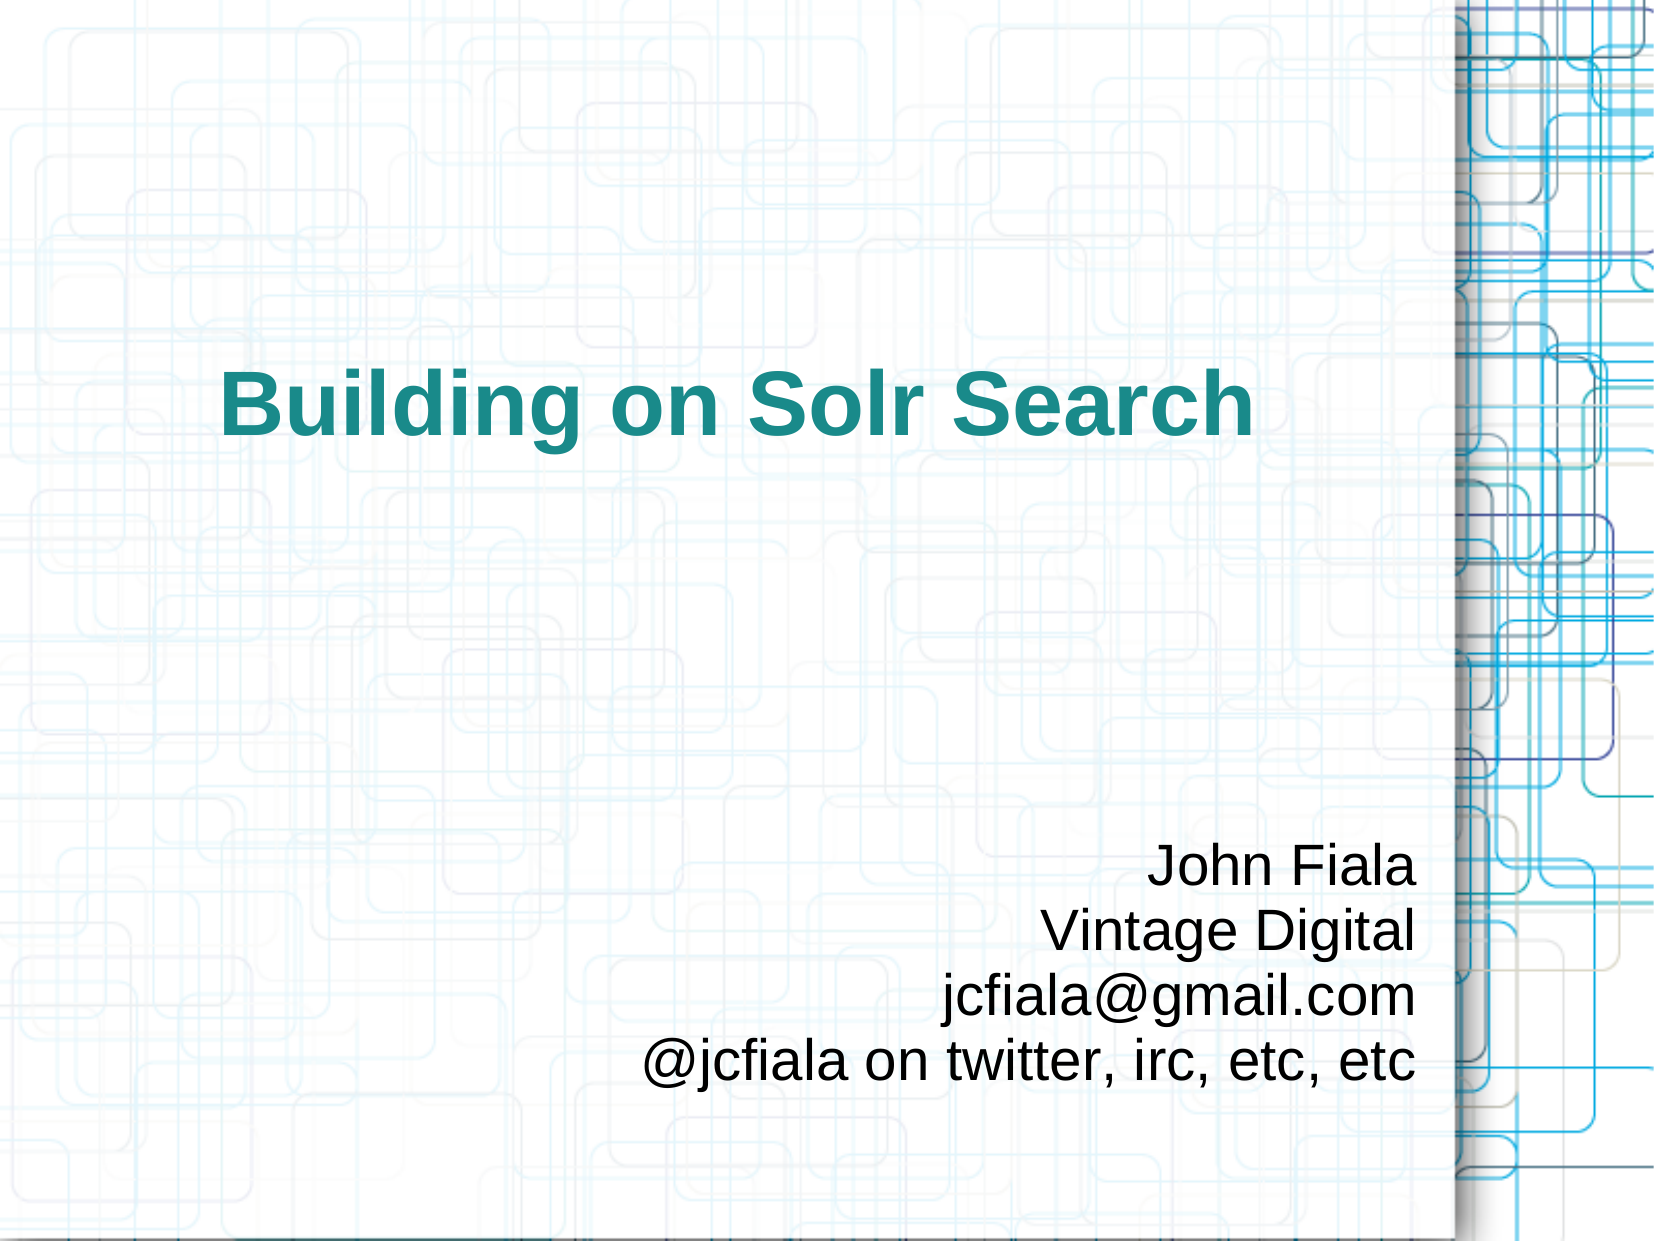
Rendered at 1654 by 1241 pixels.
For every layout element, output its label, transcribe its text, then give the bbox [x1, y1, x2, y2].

title Building on Solr Search [59, 56, 1418, 751]
picture [0, 0, 1654, 1241]
subtitle John Fiala Vintage Digital jcfiala@gmail.com @jcfiala on twitter, irc, etc, etc [82, 825, 1418, 1102]
